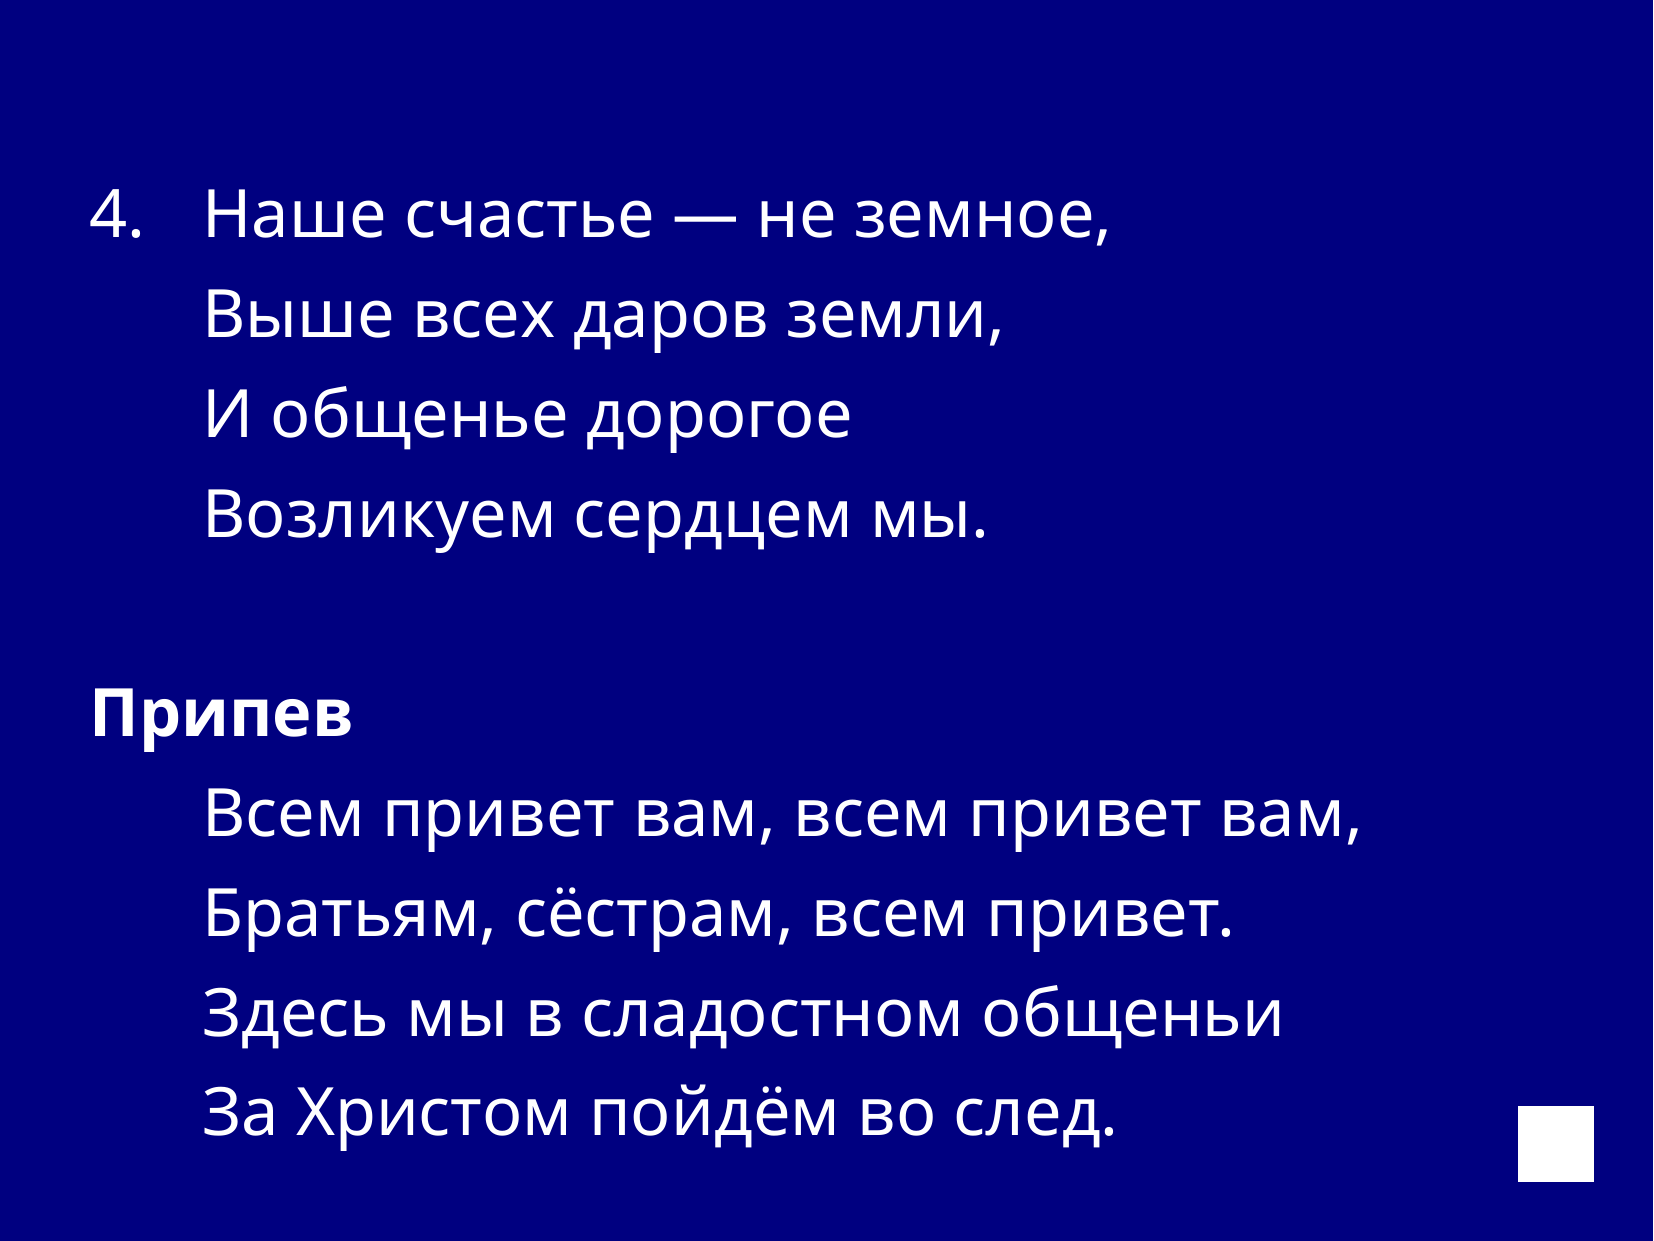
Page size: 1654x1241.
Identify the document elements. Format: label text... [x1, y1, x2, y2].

text_box 4. Наше счастье — не земное, Выше всех даров земли, И общенье дорогое Возликуем сердцем мы. Припев Всем привет вам, всем привет вам, Братьям, сёстрам, всем привет. Здесь мы в сладостном общеньи За Христом пойдём во след. [75, 150, 1576, 1163]
text_box [1518, 1106, 1594, 1182]
